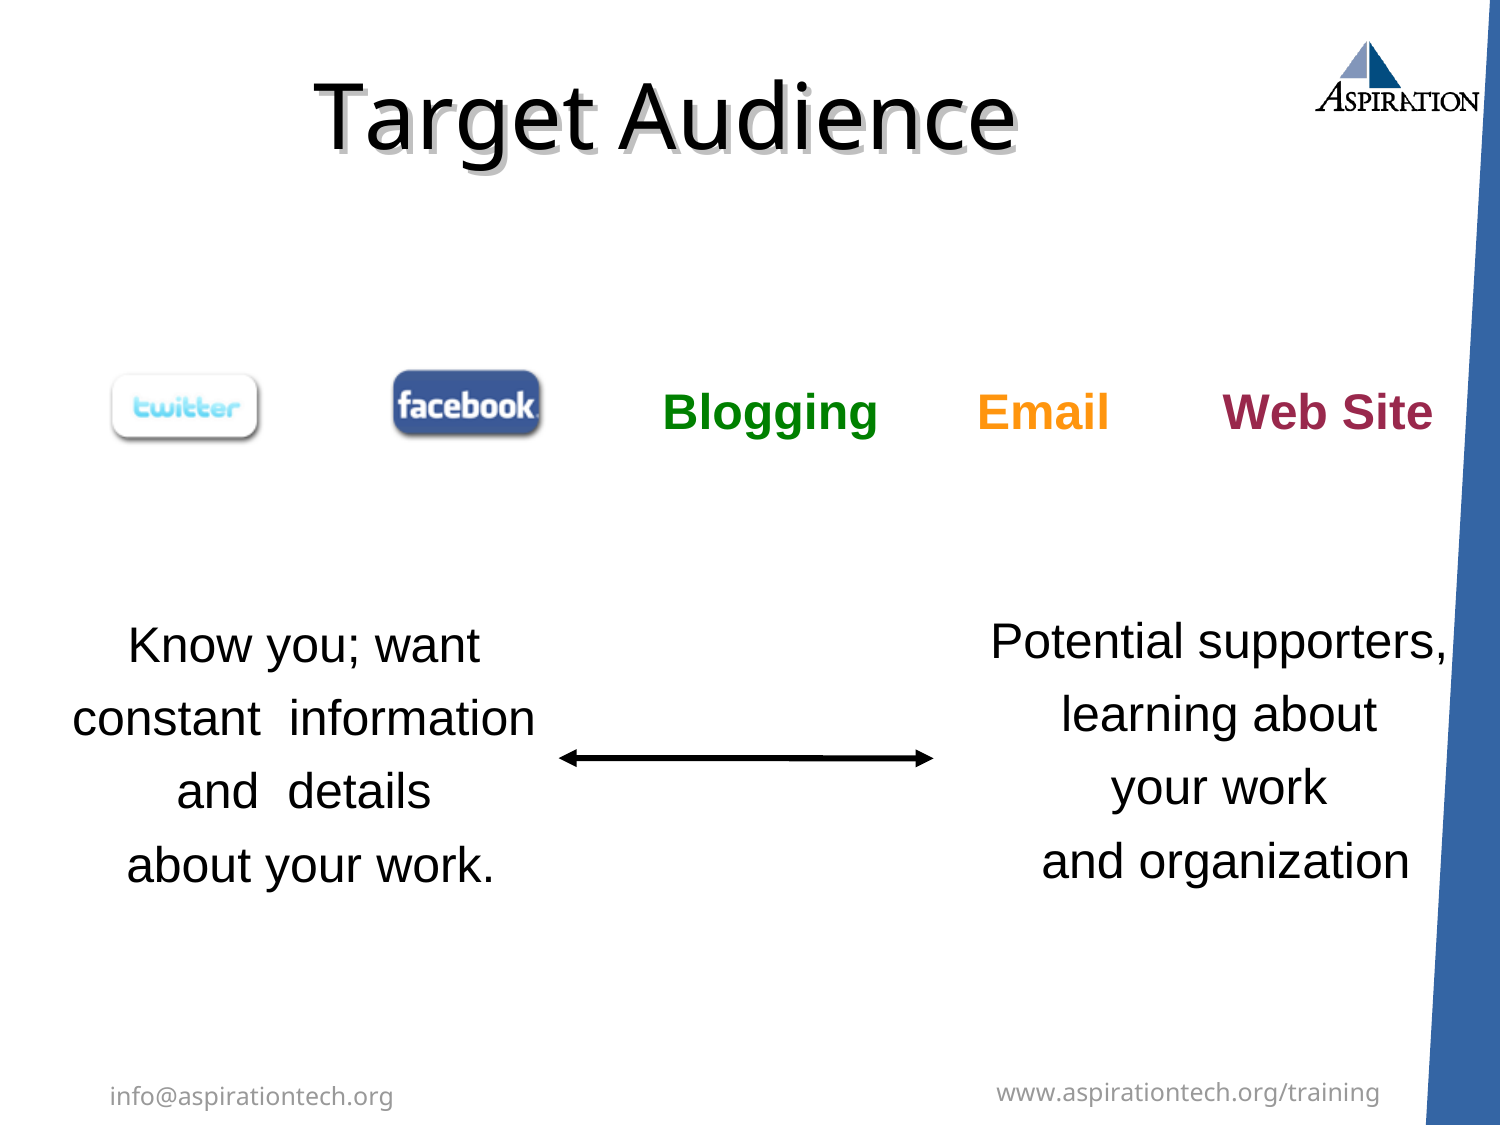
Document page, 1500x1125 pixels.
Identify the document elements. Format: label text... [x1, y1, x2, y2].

title Target Audience [49, 19, 1284, 206]
text_box Know you; want constant information and details about your work. [57, 626, 537, 897]
text_box Blogging Email Web Site [265, 392, 1410, 445]
text_box Potential supporters, learning about your work and organization [975, 622, 1458, 894]
picture [108, 369, 265, 448]
picture [1315, 41, 1480, 120]
picture [389, 365, 547, 444]
